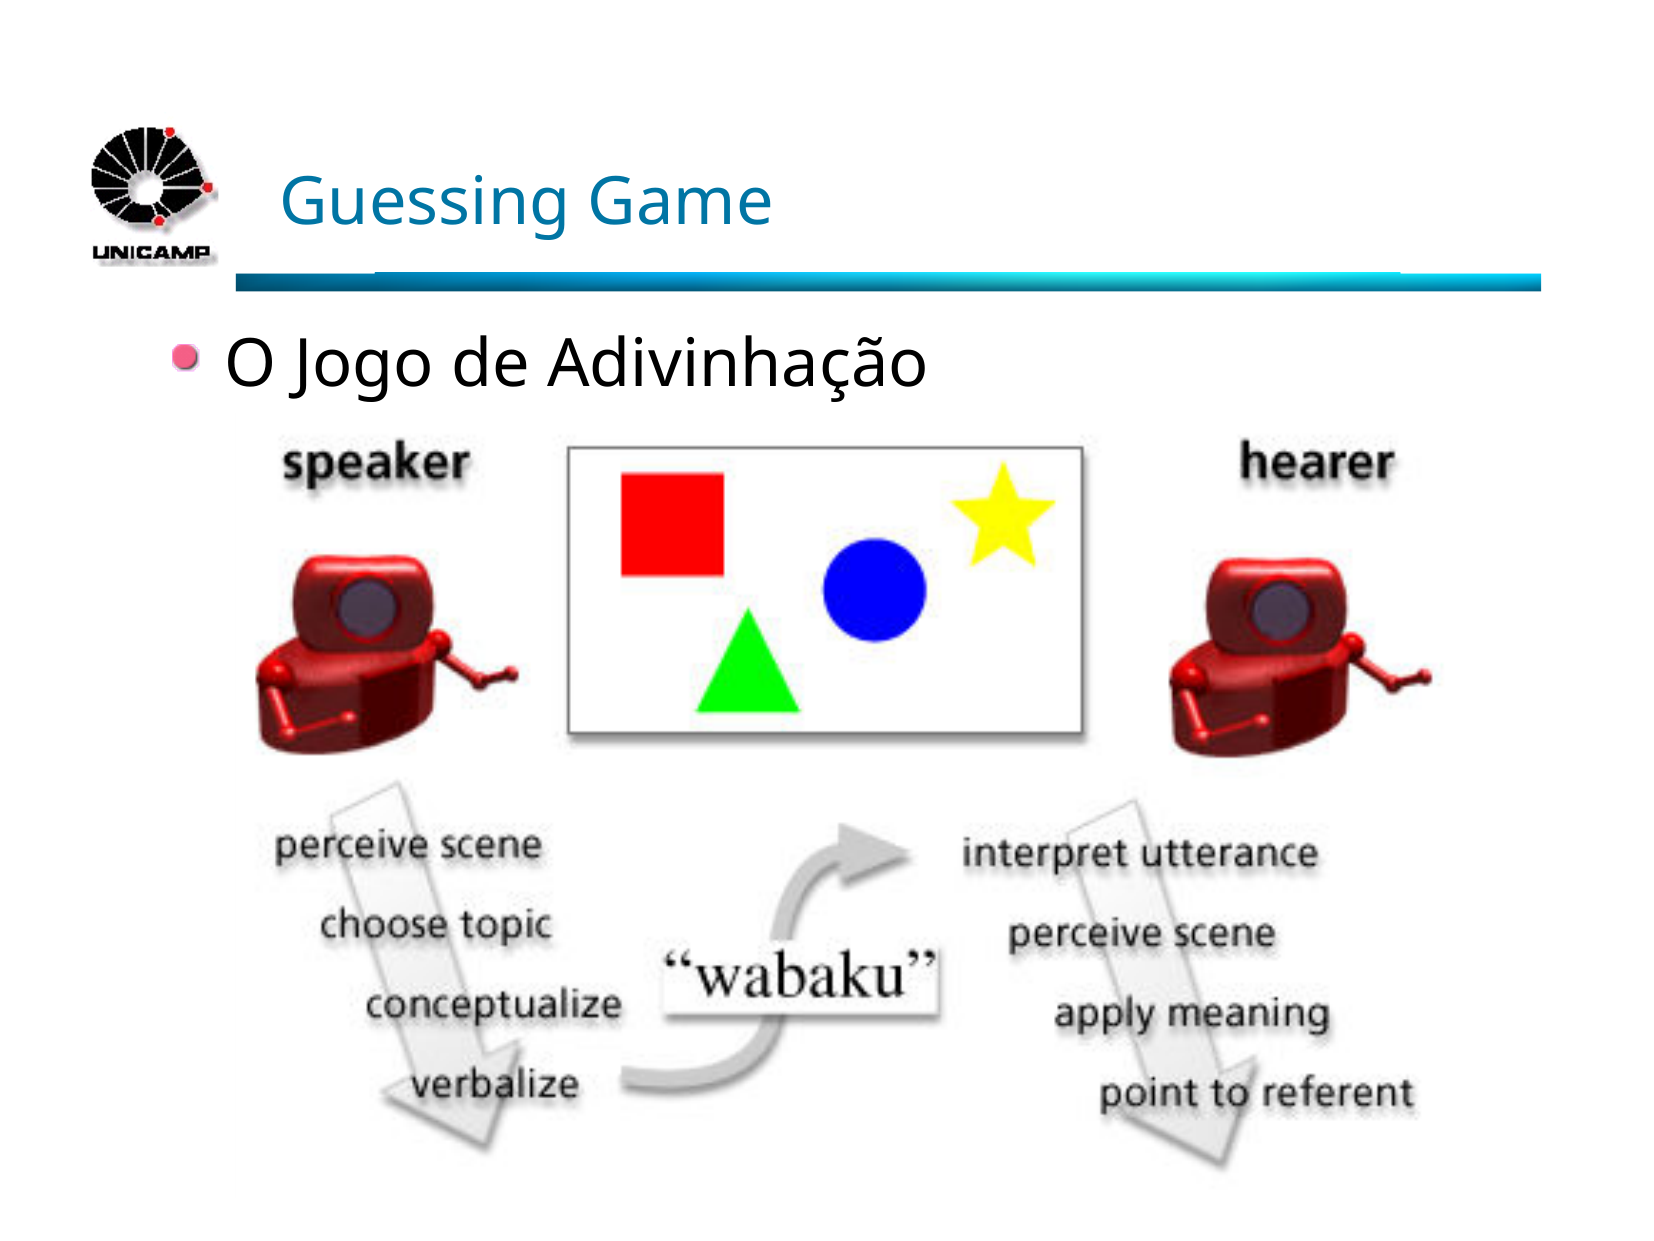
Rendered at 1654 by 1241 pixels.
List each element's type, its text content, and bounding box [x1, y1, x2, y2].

picture [125, 272, 1654, 295]
picture [234, 413, 1447, 1198]
title Guessing Game [264, 27, 1534, 250]
list O Jogo de Adivinhação [121, 309, 1534, 1198]
